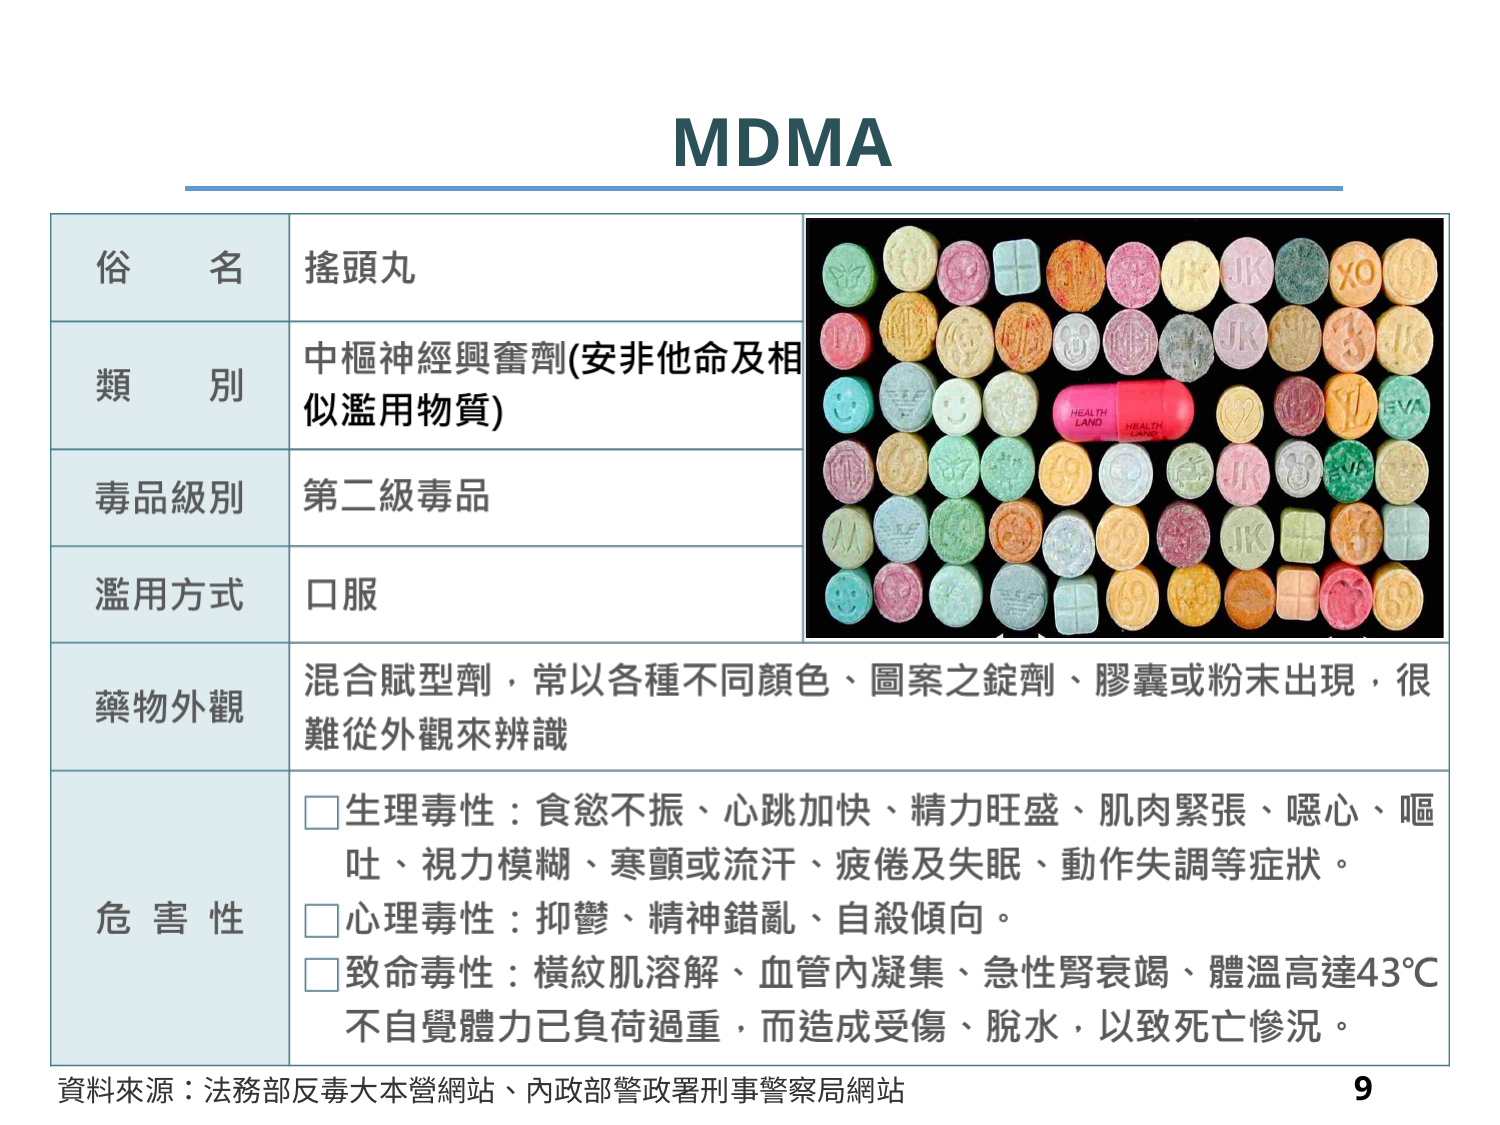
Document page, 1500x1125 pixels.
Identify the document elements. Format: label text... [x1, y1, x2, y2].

text_box 9 [1338, 1059, 1500, 1120]
text_box 資料來源：法務部反毒大本營網站、內政部警政署刑事警察局網站 [42, 1064, 1140, 1114]
picture [50, 214, 1450, 1074]
text_box MDMA [656, 93, 908, 188]
